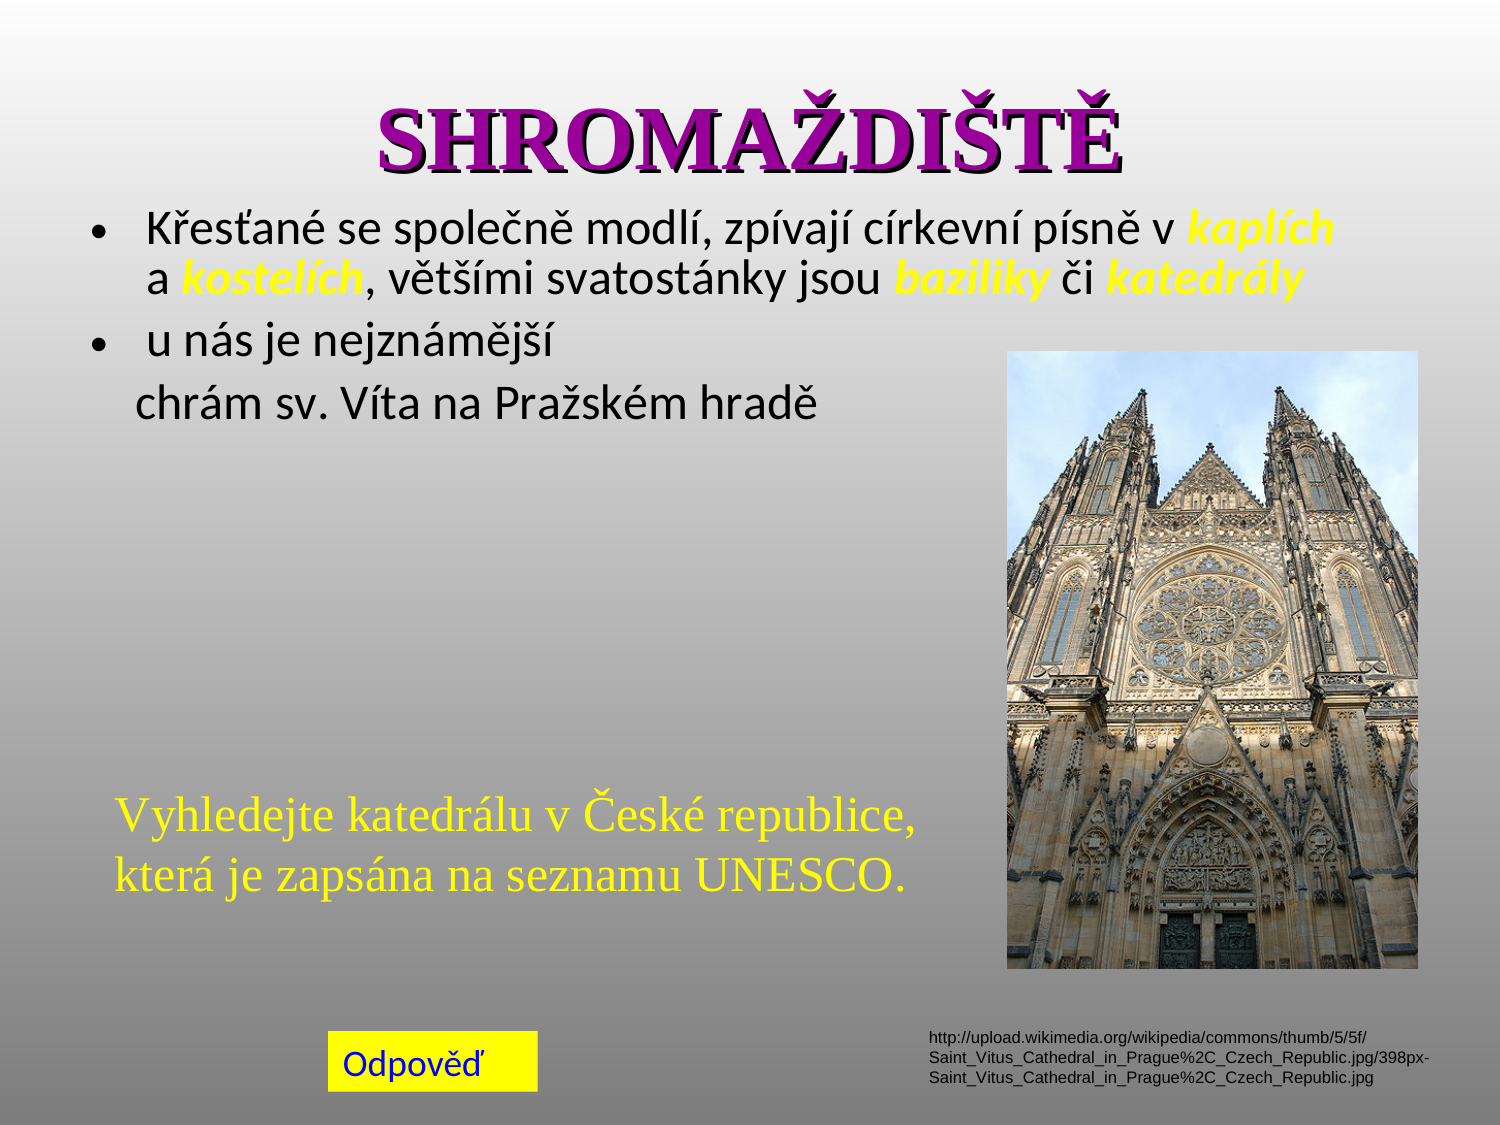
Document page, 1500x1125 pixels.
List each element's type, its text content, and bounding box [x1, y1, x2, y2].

text_box Odpověď [328, 1031, 538, 1092]
text_box Vyhledejte katedrálu v České republice, která je zapsána na seznamu UNESCO. [100, 773, 950, 909]
title SHROMAŽDIŠTĚ [75, 45, 1426, 199]
picture [1007, 351, 1418, 969]
list Křesťané se společně modlí, zpívají církevní písně v kaplích a kostelích, většími svatostánky jsou baziliky či katedrály u nás je nejznámější chrám sv. Víta na Pražském hradě [75, 199, 1426, 697]
text_box http://upload.wikimedia.org/wikipedia/commons/thumb/5/5f/Saint_Vitus_Cathedral_in_Prague%2C_Czech_Republic.jpg/398px-Saint_Vitus_Cathedral_in_Prague%2C_Czech_Republic.jpg [914, 1019, 1500, 1095]
